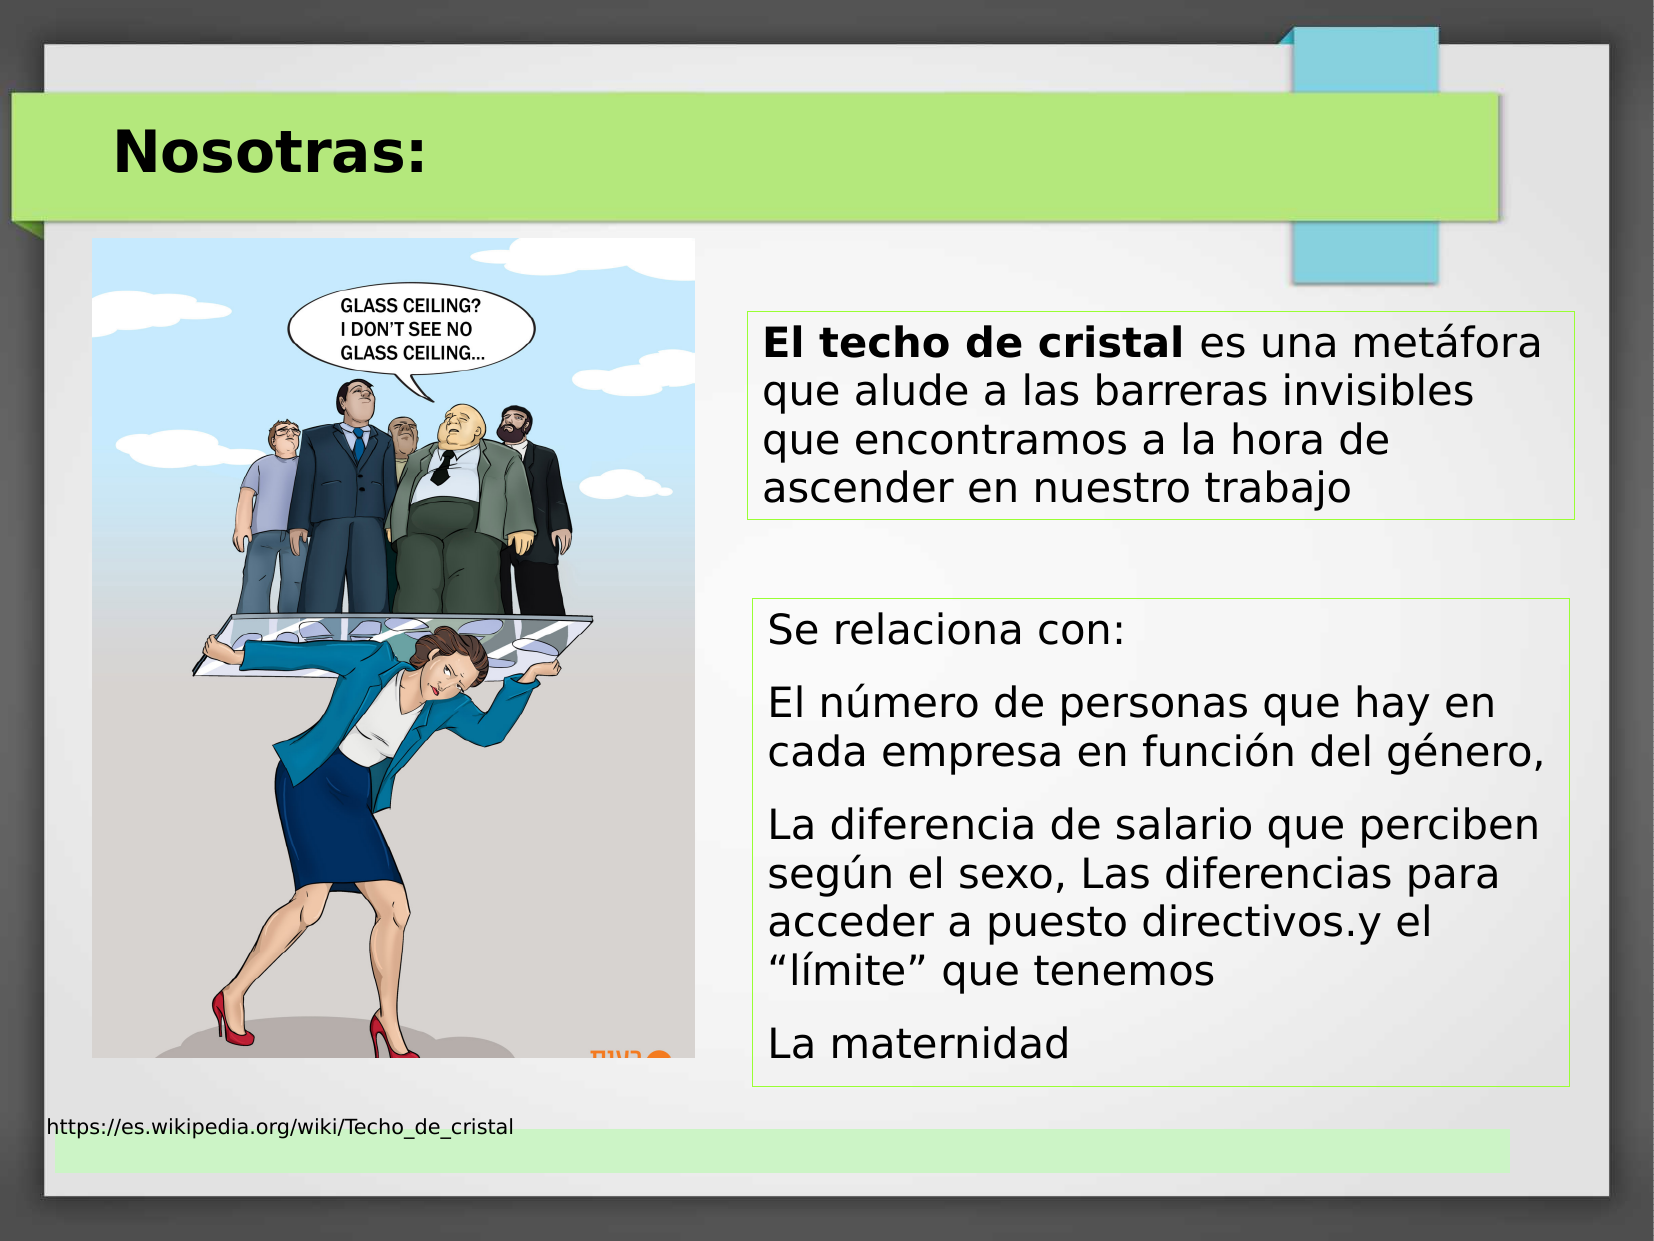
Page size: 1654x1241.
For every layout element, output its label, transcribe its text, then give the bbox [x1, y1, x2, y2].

text_box Nosotras: [97, 110, 913, 194]
text_box El techo de cristal es una metáfora que alude a las barreras invisibles que encontramos a la hora de ascender en nuestro trabajo [747, 311, 1575, 520]
text_box Se relaciona con: El número de personas que hay en cada empresa en función del género, La diferencia de salario que perciben según el sexo, Las diferencias para acceder a puesto directivos.y el “límite” que tenemos La maternidad [752, 598, 1570, 1087]
text_box [55, 1129, 1510, 1173]
picture [0, 0, 1654, 1241]
text_box https://es.wikipedia.org/wiki/Techo_de_cristal [31, 1107, 906, 1166]
